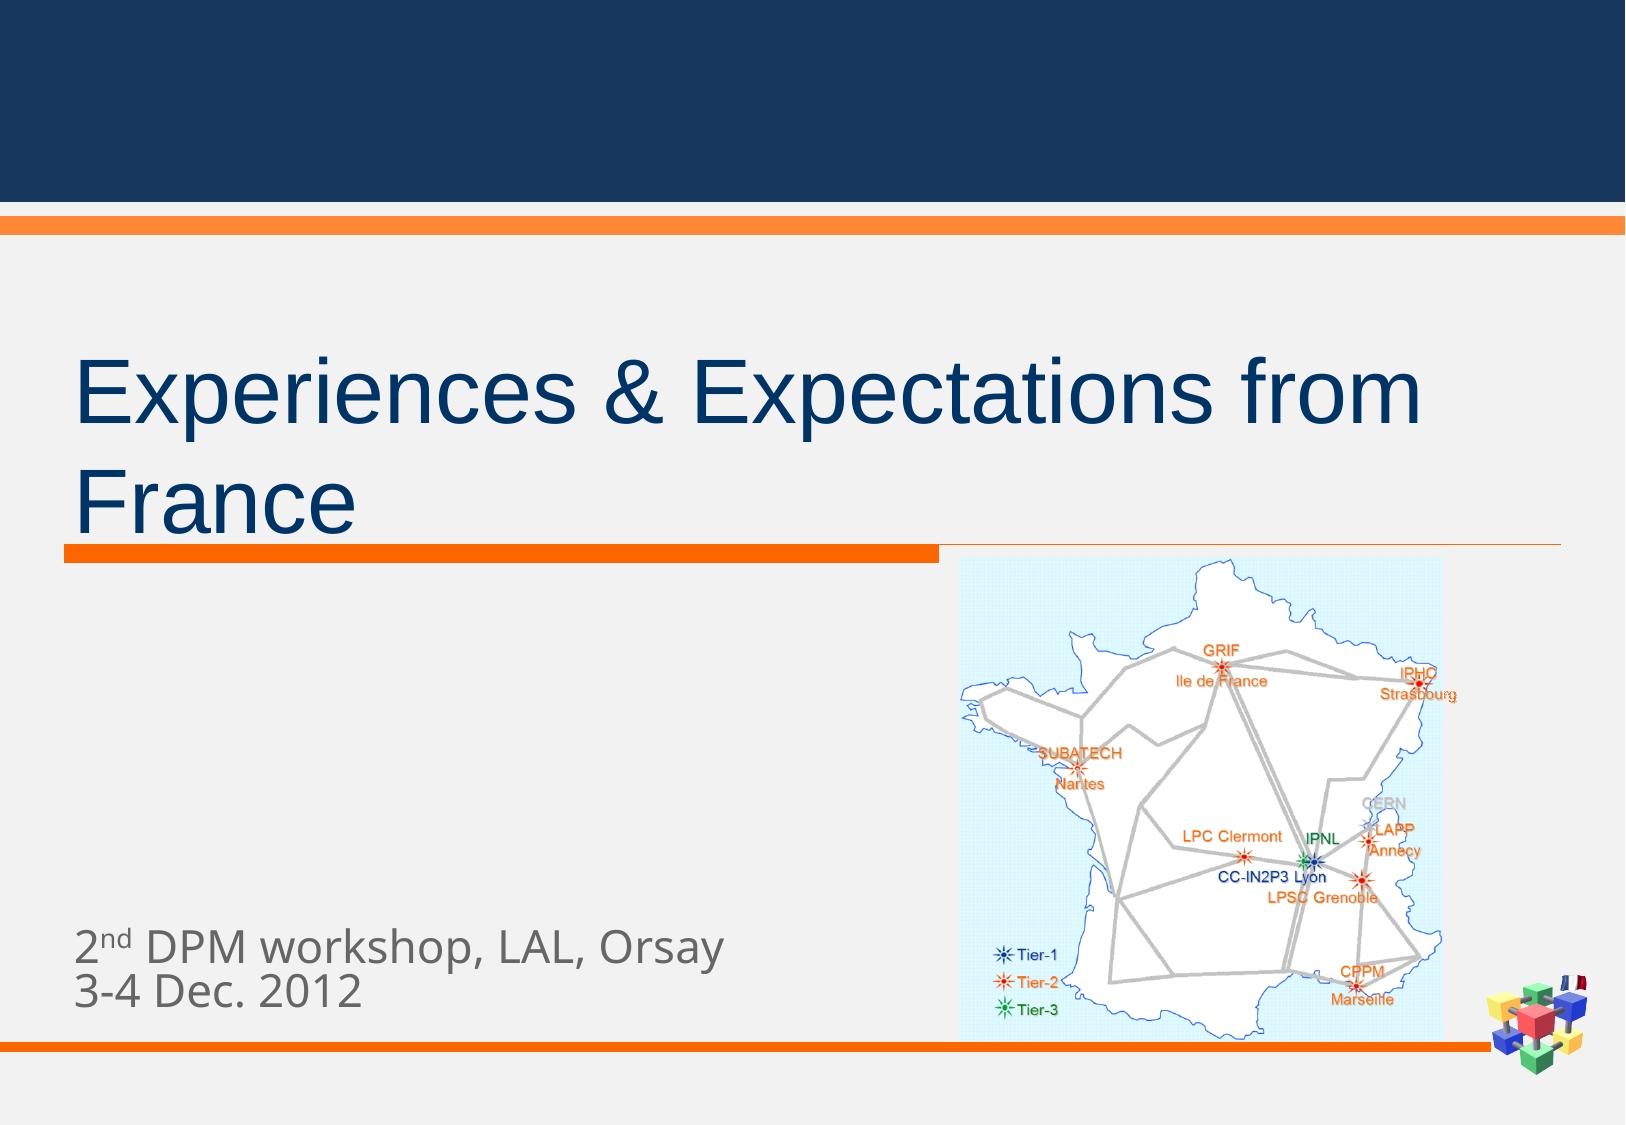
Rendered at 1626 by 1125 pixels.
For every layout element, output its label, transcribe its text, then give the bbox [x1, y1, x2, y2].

text_box [64, 544, 1561, 563]
title Experiences & Expectations from France [59, 324, 1591, 591]
subtitle 2nd DPM workshop, LAL, Orsay 3-4 Dec. 2012 [59, 615, 953, 1004]
picture [953, 557, 1595, 1076]
